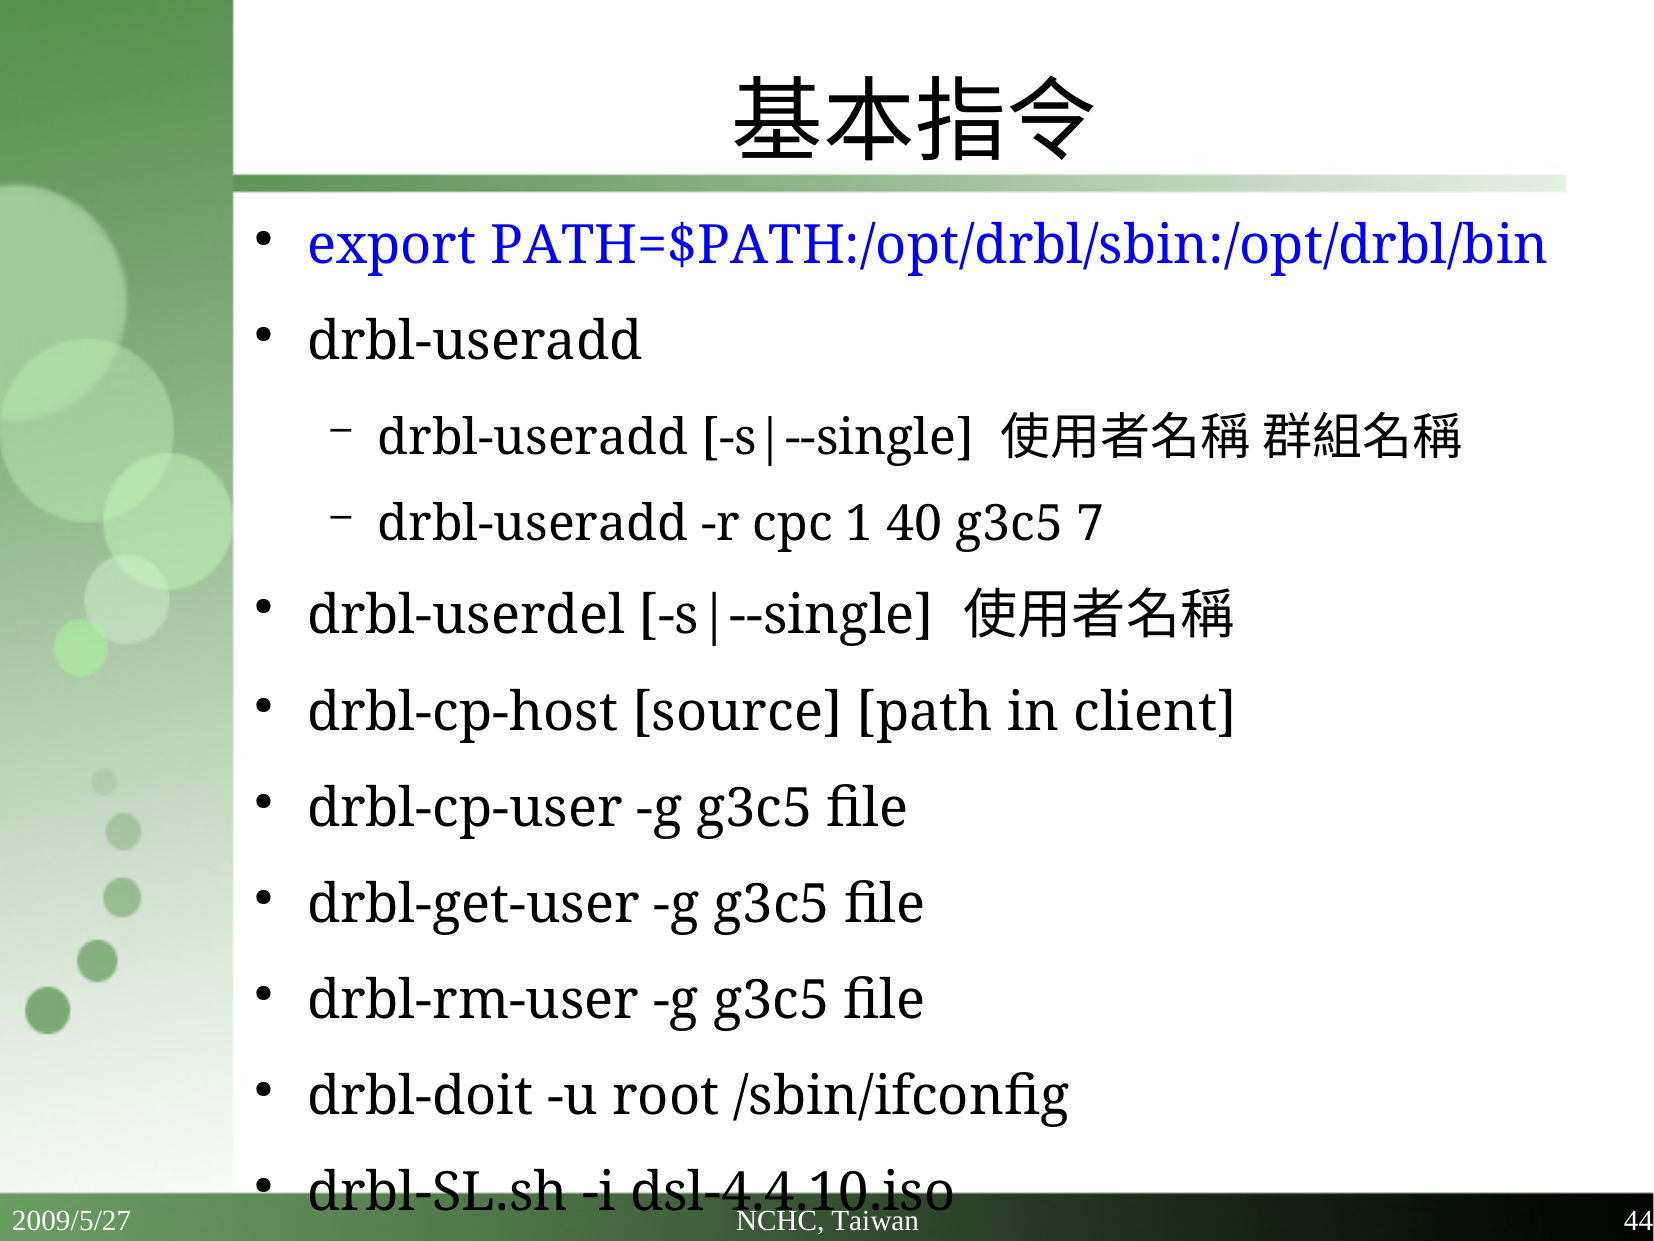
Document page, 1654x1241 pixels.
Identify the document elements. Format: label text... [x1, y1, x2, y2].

list export PATH=$PATH:/opt/drbl/sbin:/opt/drbl/bin drbl-useradd drbl-useradd [-s|--single] 使用者名稱 群組名稱 drbl-useradd -r cpc 1 40 g3c5 7 drbl-userdel [-s|--single] 使用者名稱 drbl-cp-host [source] [path in client] drbl-cp-user -g g3c5 file drbl-get-user -g g3c5 file drbl-rm-user -g g3c5 file drbl-doit -u root /sbin/ifconfig drbl-SL.sh -i dsl-4.4.10.iso [236, 210, 1595, 1142]
title 基本指令 [236, 49, 1595, 178]
picture [0, 0, 1654, 1241]
